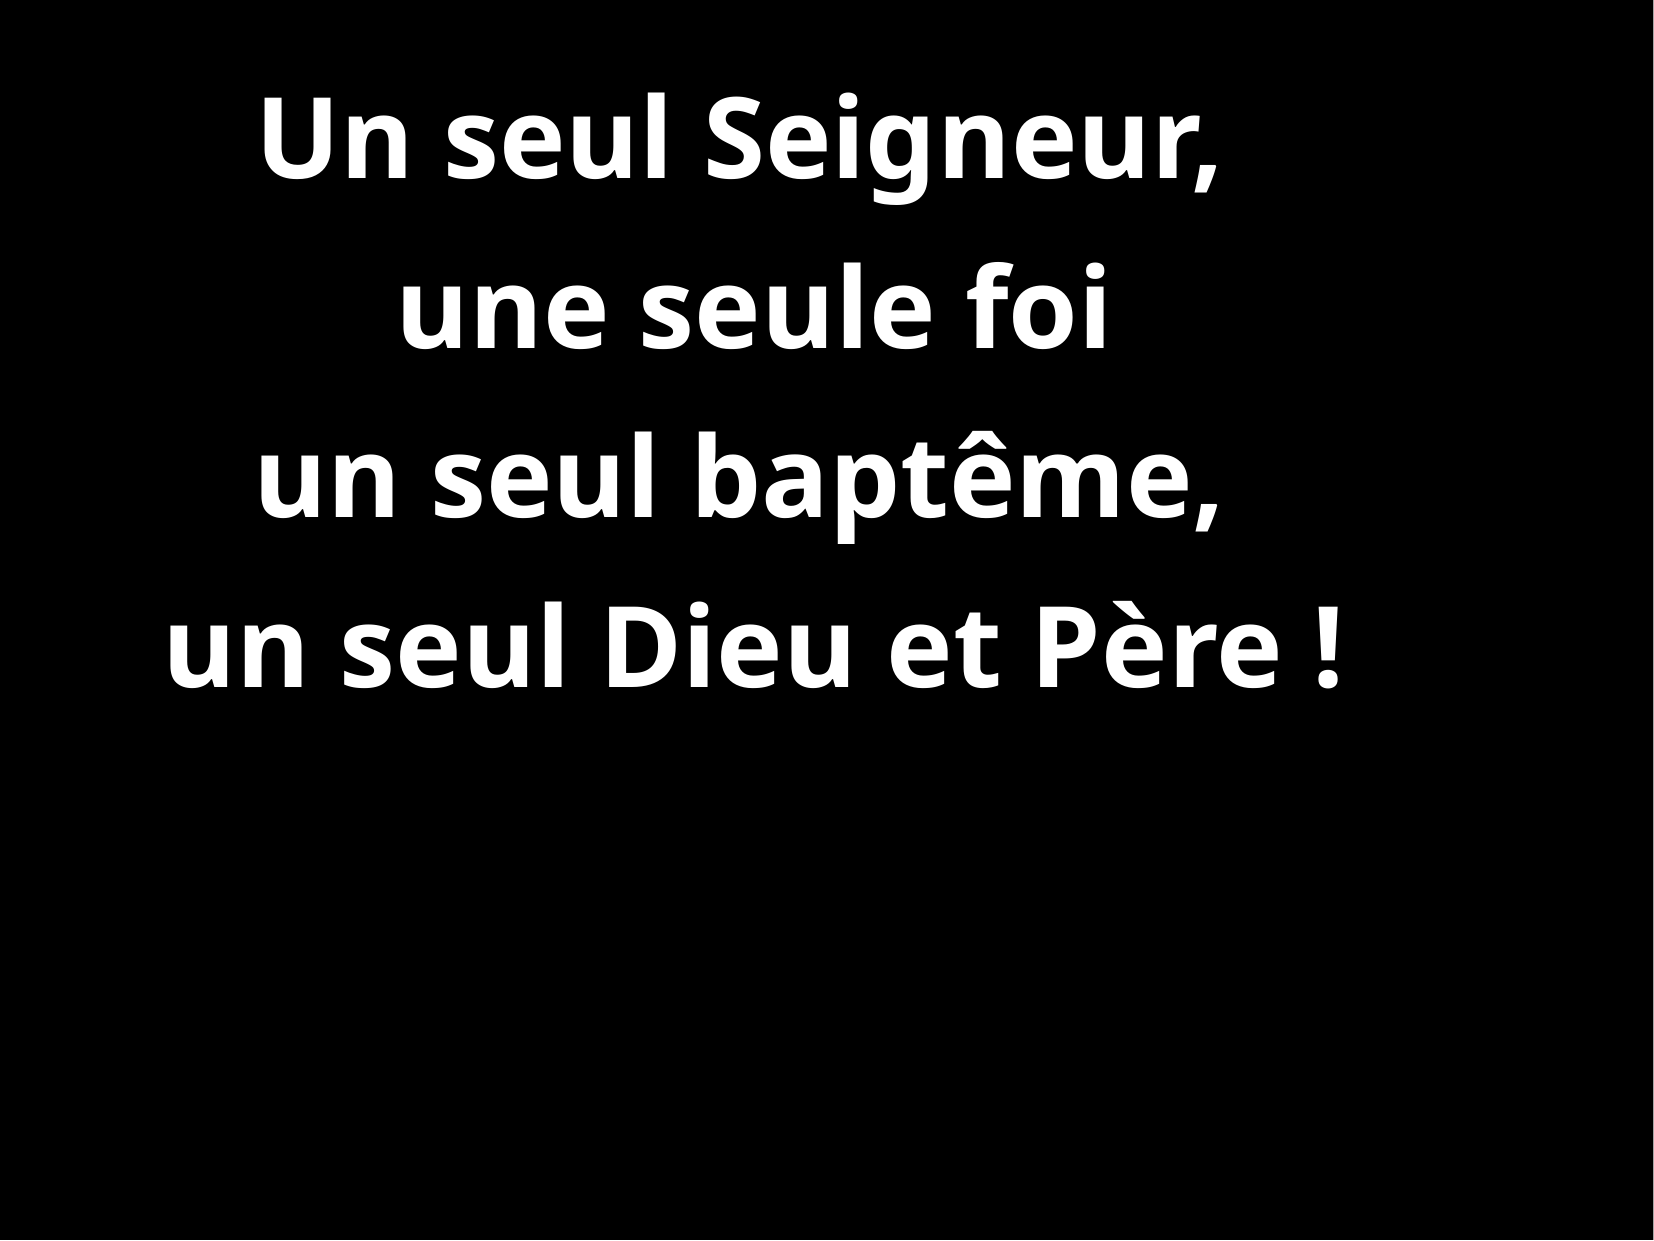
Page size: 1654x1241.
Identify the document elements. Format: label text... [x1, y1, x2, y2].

text_box Un seul Seigneur, une seule foi un seul baptême, un seul Dieu et Père ! [8, 59, 1501, 974]
